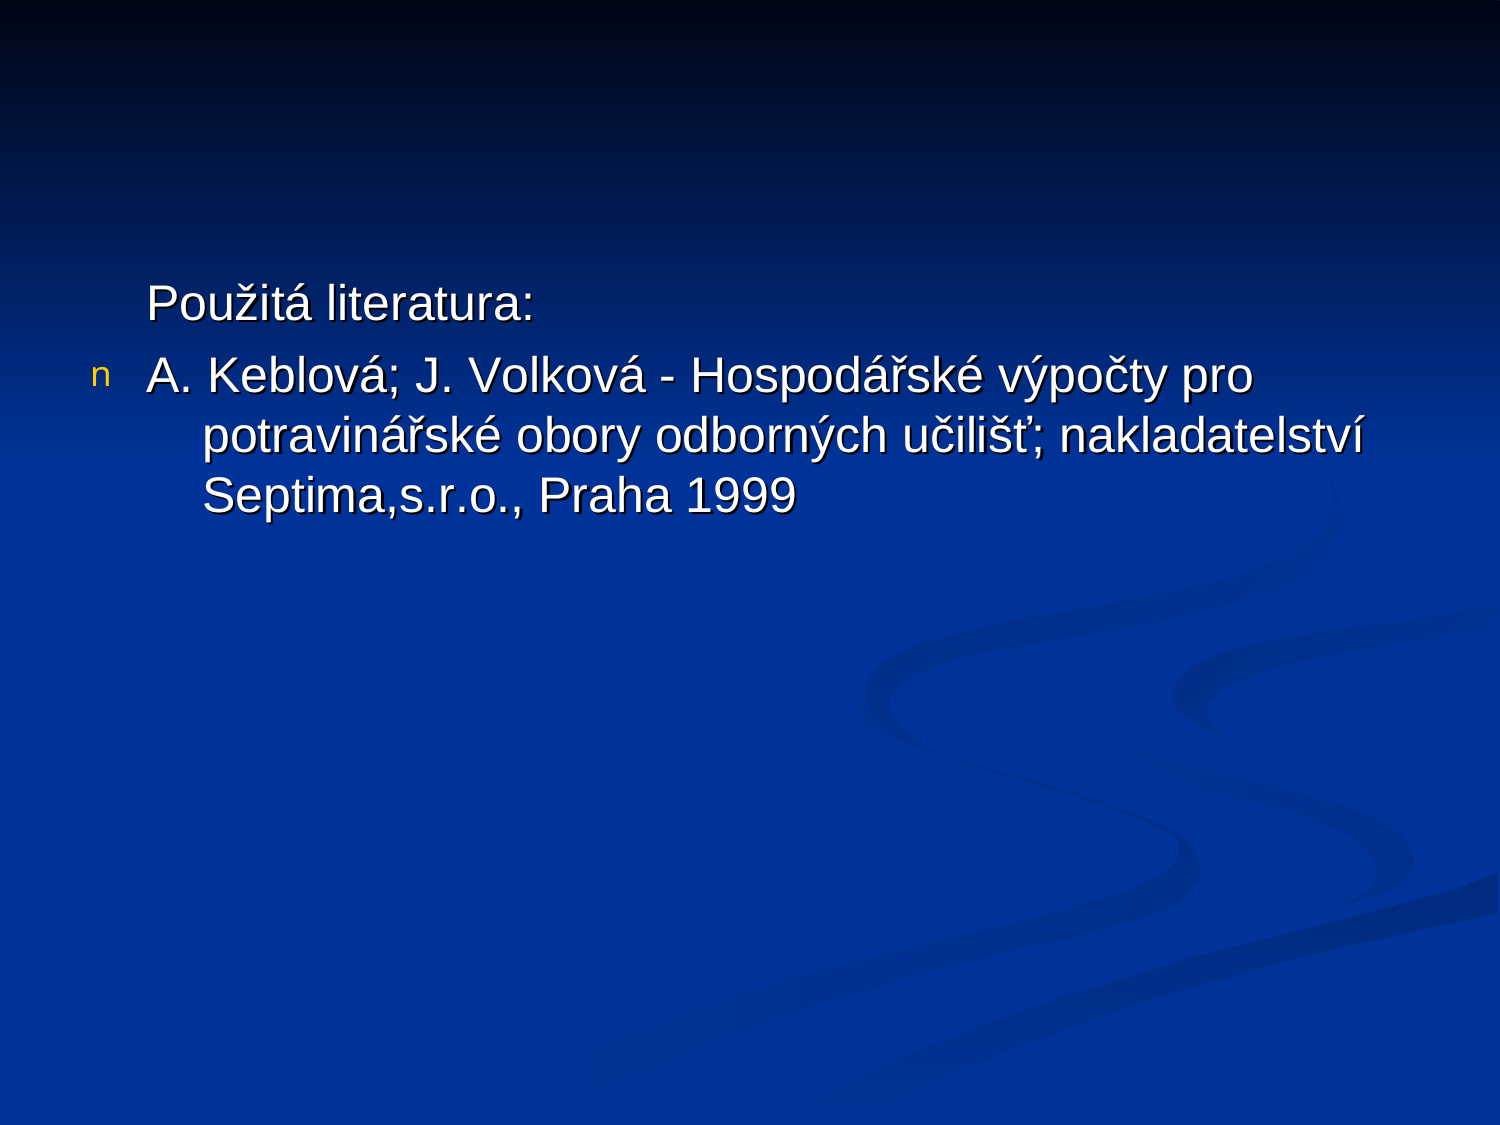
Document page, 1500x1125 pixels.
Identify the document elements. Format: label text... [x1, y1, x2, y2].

list Použitá literatura: A. Keblová; J. Volková - Hospodářské výpočty pro potravinářské obory odborných učilišť; nakladatelství Septima,s.r.o., Praha 1999 [75, 262, 1426, 1005]
